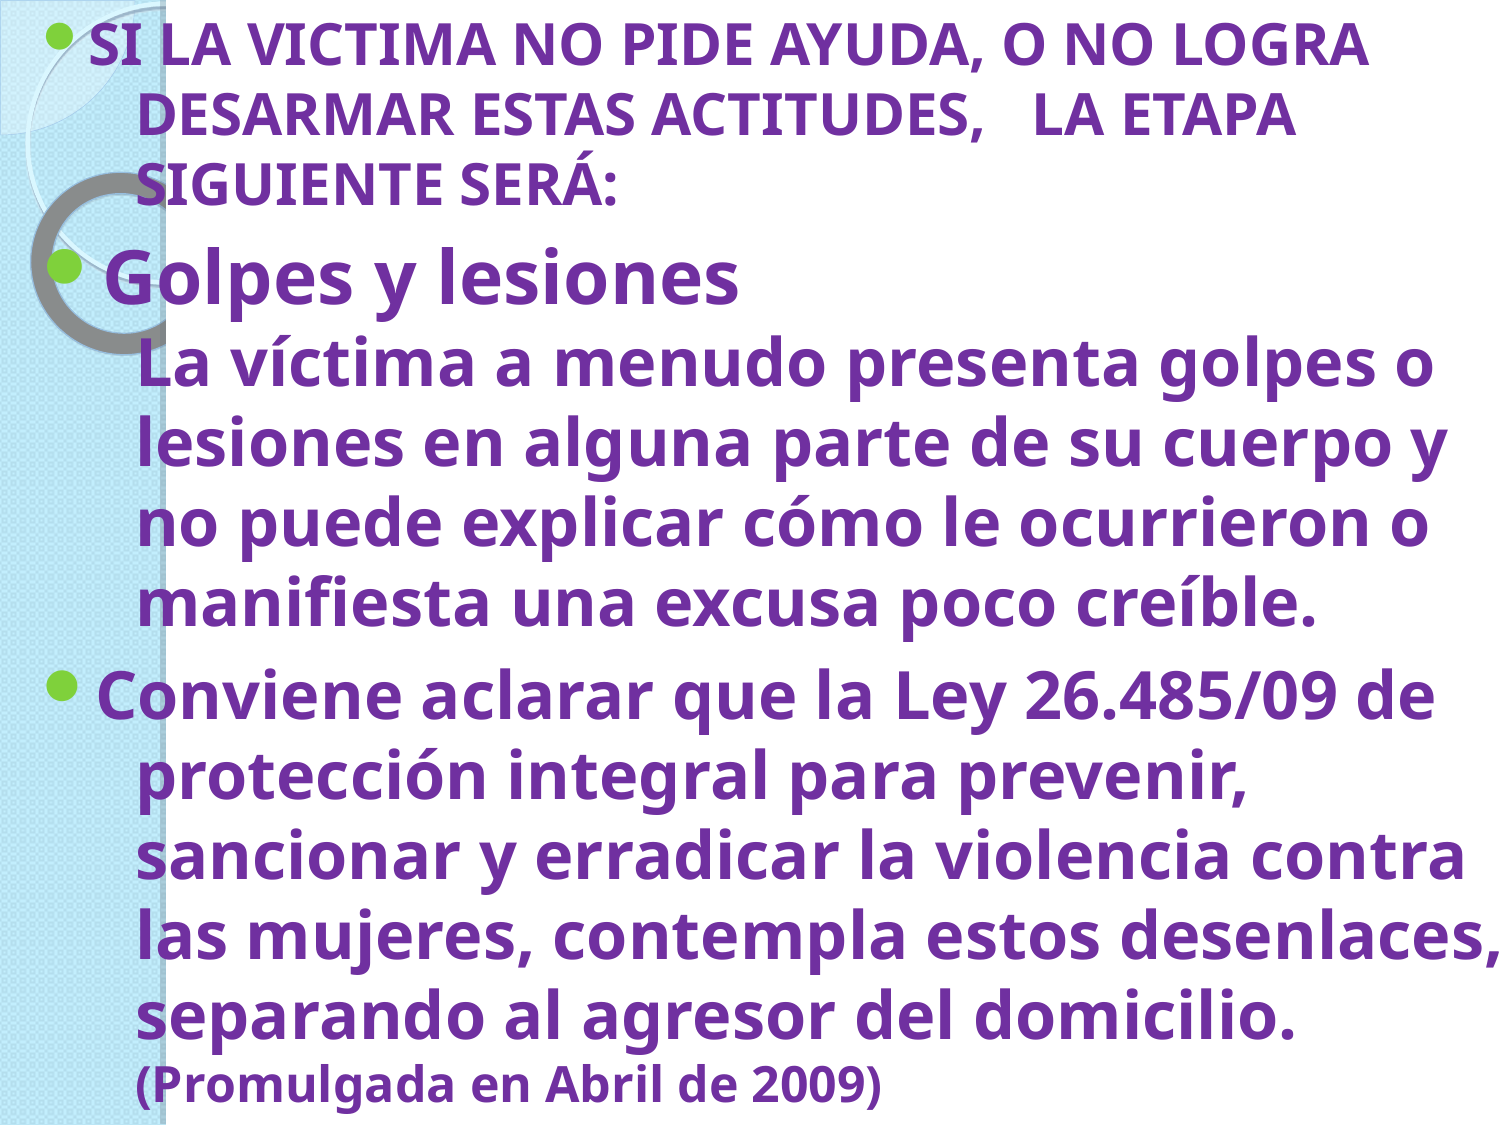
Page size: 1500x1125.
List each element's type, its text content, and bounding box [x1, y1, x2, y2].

list SI LA VICTIMA NO PIDE AYUDA, O NO LOGRA DESARMAR ESTAS ACTITUDES, LA ETAPA SIGUIENTE SERÁ: Golpes y lesiones La víctima a menudo presenta golpes o lesiones en alguna parte de su cuerpo y no puede explicar cómo le ocurrieron o manifiesta una excusa poco creíble. Conviene aclarar que la Ley 26.485/09 de protección integral para prevenir, sancionar y erradicar la violencia contra las mujeres, contempla estos desenlaces, separando al agresor del domicilio. (Promulgada en Abril de 2009) [0, 0, 1500, 1125]
